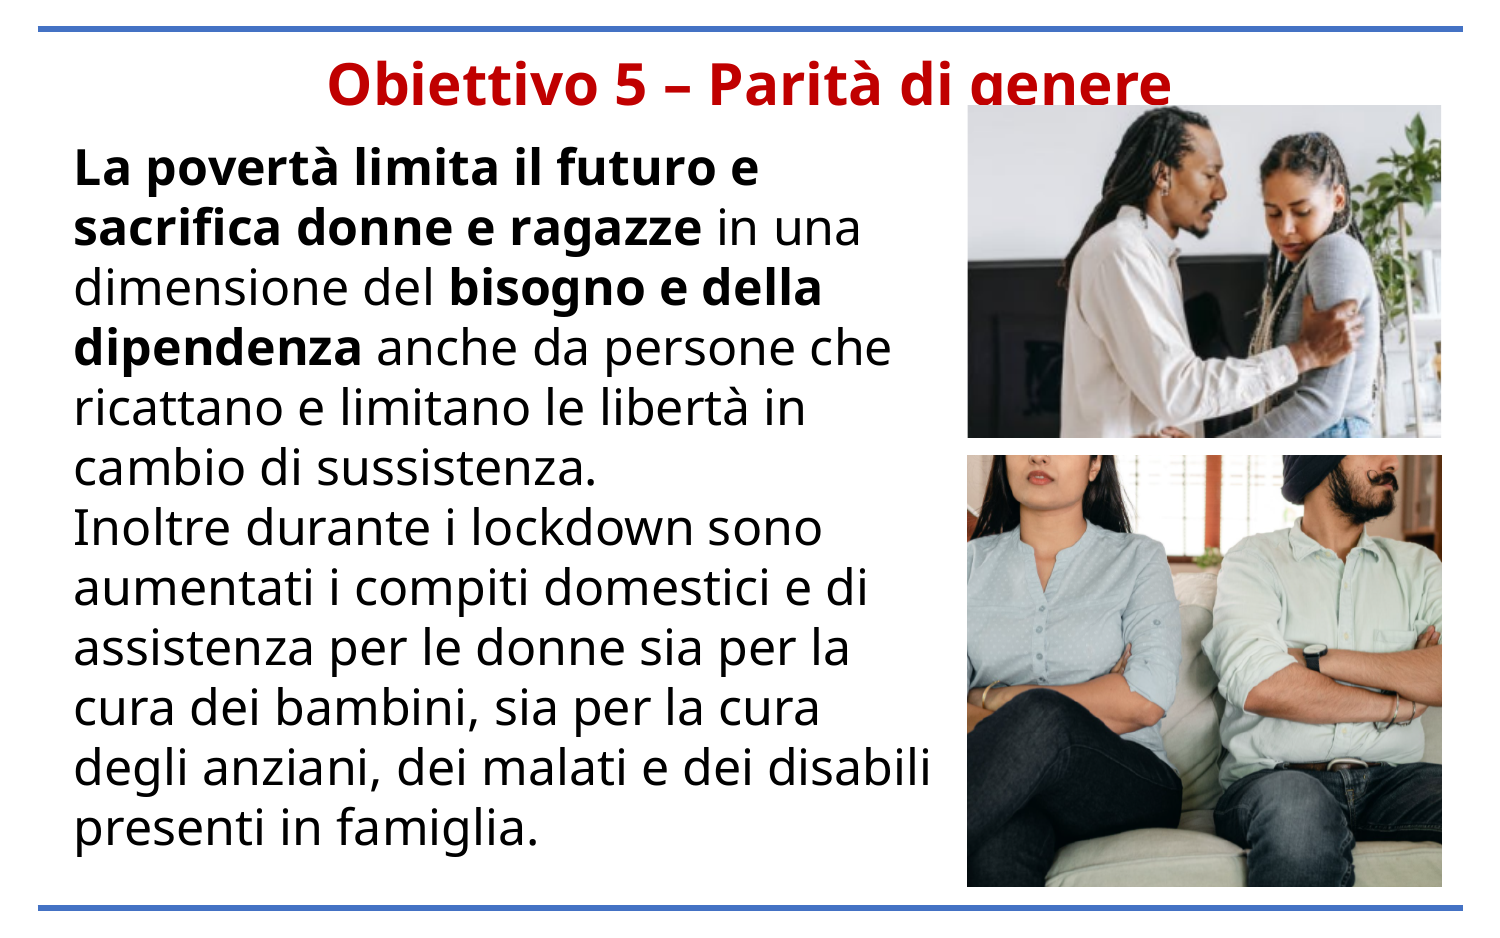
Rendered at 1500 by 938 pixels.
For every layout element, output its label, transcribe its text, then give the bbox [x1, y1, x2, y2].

picture [967, 105, 1442, 438]
picture [967, 456, 1442, 887]
title Obiettivo 5 – Parità di genere [0, 47, 1500, 104]
text_box La povertà limita il futuro e sacrifica donne e ragazze in una dimensione del bisogno e della dipendenza anche da persone che ricattano e limitano le libertà in cambio di sussistenza. Inoltre durante i lockdown sono aumentati i compiti domestici e di assistenza per le donne sia per la cura dei bambini, sia per la cura degli anziani, dei malati e dei disabili presenti in famiglia. [58, 128, 963, 871]
